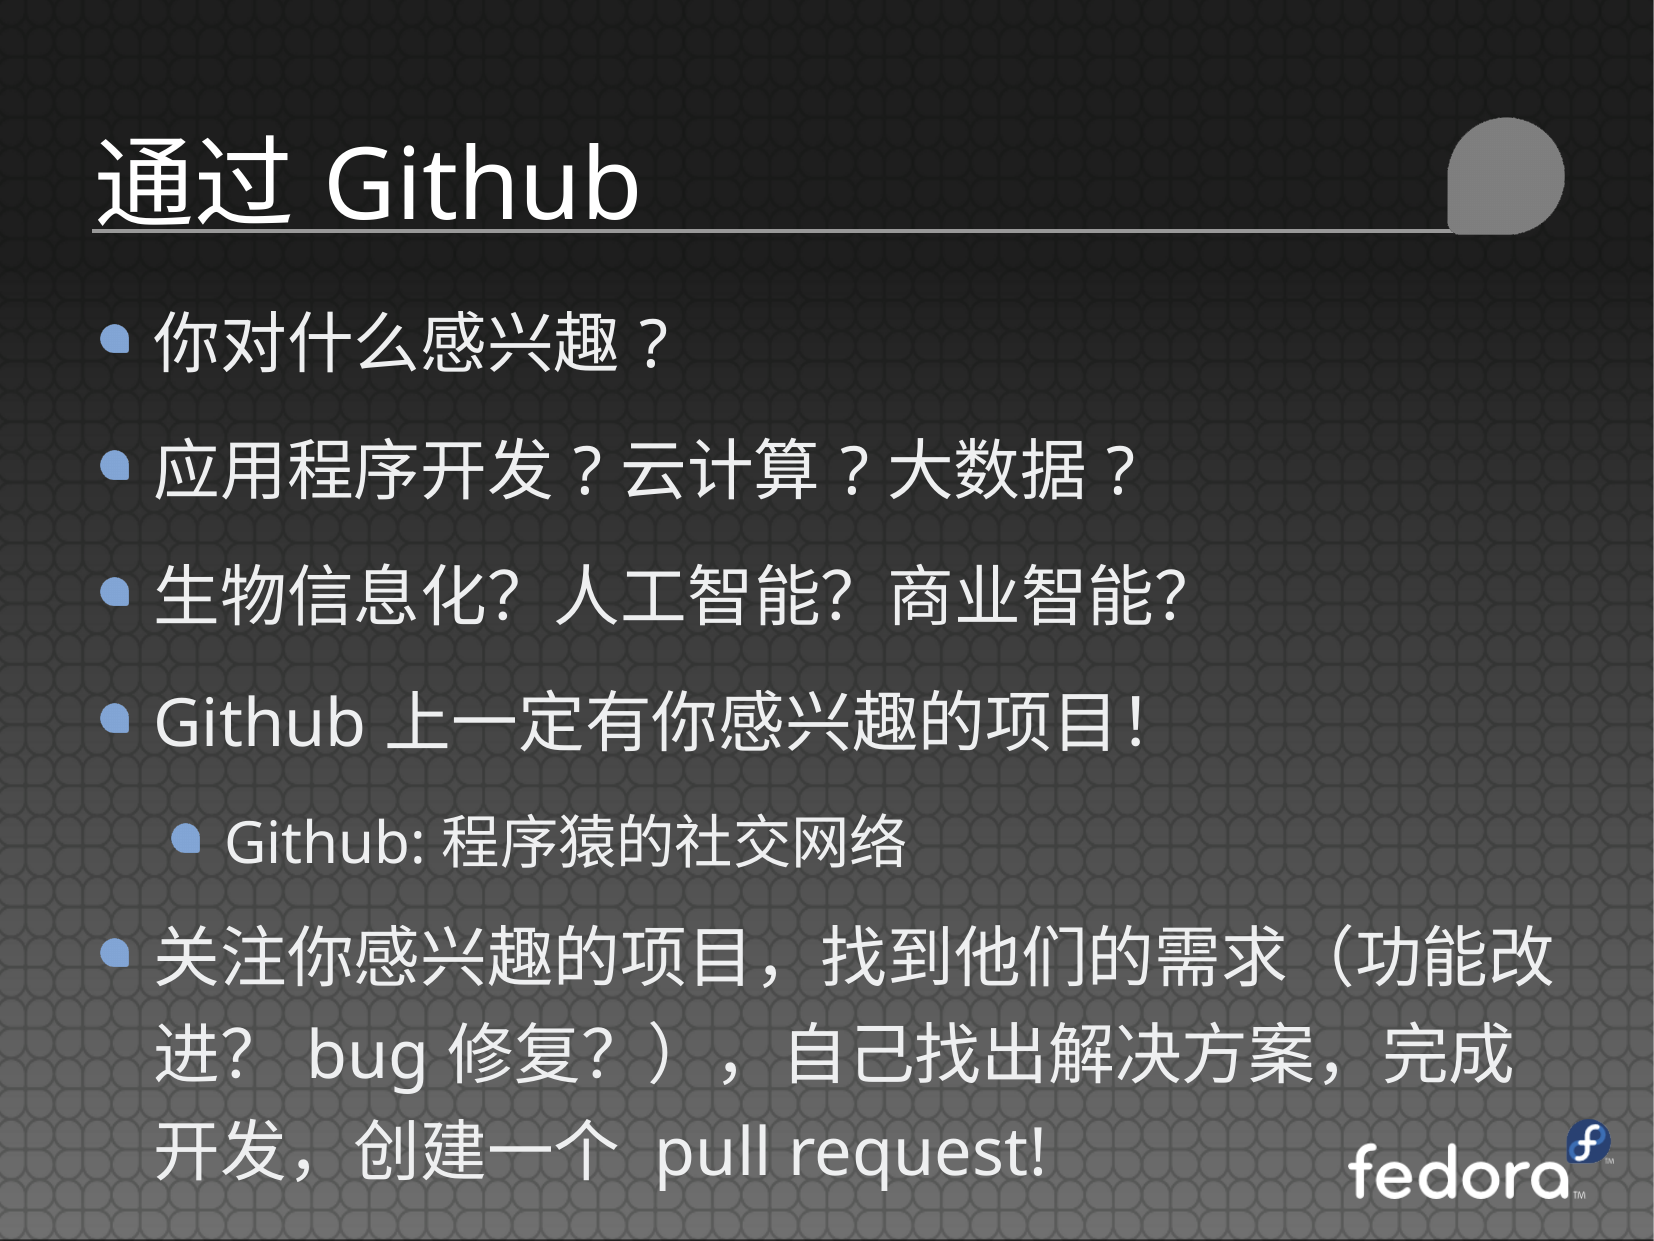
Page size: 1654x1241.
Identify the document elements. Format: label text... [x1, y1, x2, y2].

picture [0, 0, 1654, 1241]
title 通过Github [94, 100, 1427, 251]
list 你对什么感兴趣? 应用程序开发?云计算?大数据? 生物信息化？人工智能？商业智能？ Github上一定有你感兴趣的项目！ Github:程序猿的社交网络 关注你感兴趣的项目，找到他们的需求（功能改进？bug修复？），自己找出解决方案，完成开发，创建一个 pull request! [82, 290, 1571, 1152]
